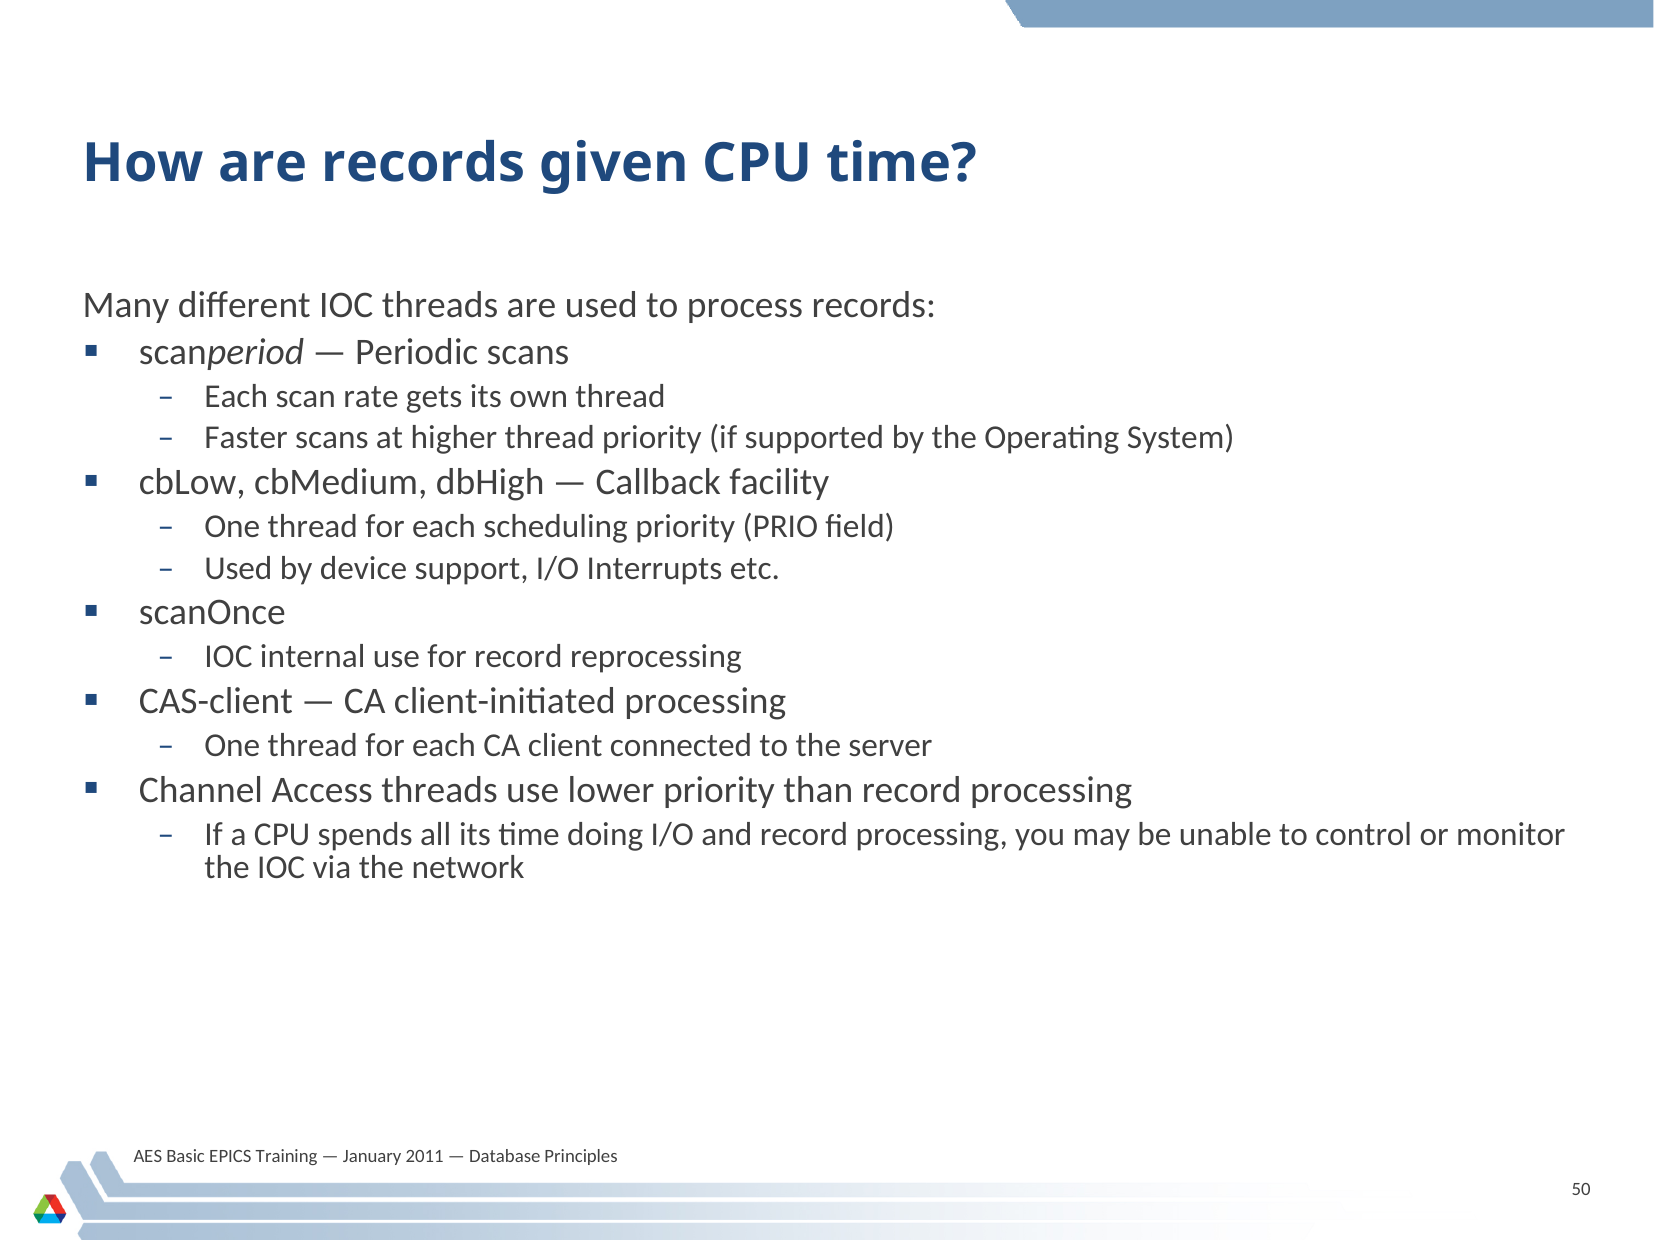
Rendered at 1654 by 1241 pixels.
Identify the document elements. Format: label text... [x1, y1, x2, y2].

picture [0, 1143, 1654, 1240]
list Many different IOC threads are used to process records: scanperiod — Periodic scans Each scan rate gets its own thread Faster scans at higher thread priority (if supported by the Operating System) cbLow, cbMedium, dbHigh — Callback facility One thread for each scheduling priority (PRIO field) Used by device support, I/O Interrupts etc. scanOnce IOC internal use for record reprocessing CAS-client — CA client-initiated processing One thread for each CA client connected to the server Channel Access threads use lower priority than record processing If a CPU spends all its time doing I/O and record processing, you may be unable to control or monitor the IOC via the network [82, 289, 1571, 964]
picture [0, 0, 1654, 29]
title How are records given CPU time? [82, 128, 1571, 192]
